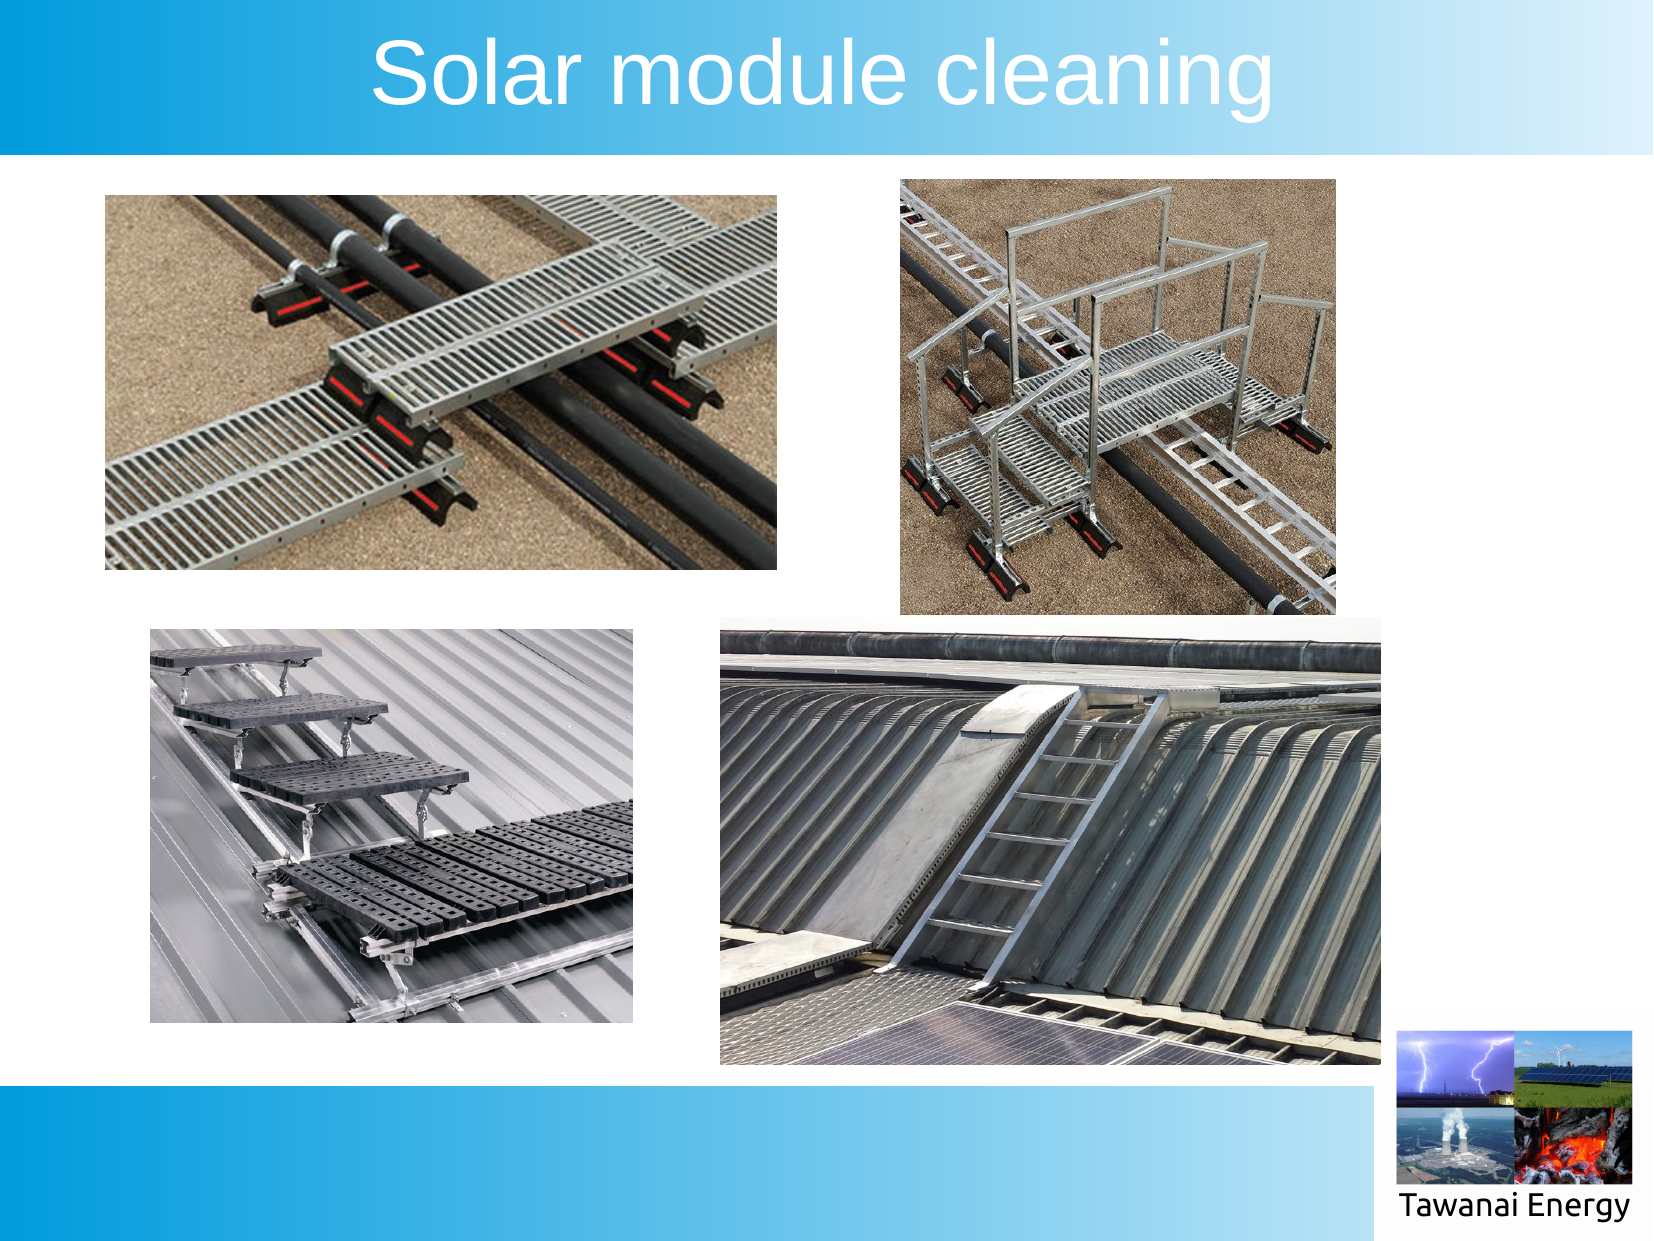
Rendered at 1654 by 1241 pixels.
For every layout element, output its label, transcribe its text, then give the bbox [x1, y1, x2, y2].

picture [105, 195, 777, 571]
picture [150, 629, 633, 1023]
picture [900, 179, 1336, 616]
picture [720, 617, 1654, 1241]
title Solar module cleaning [79, 20, 1568, 126]
